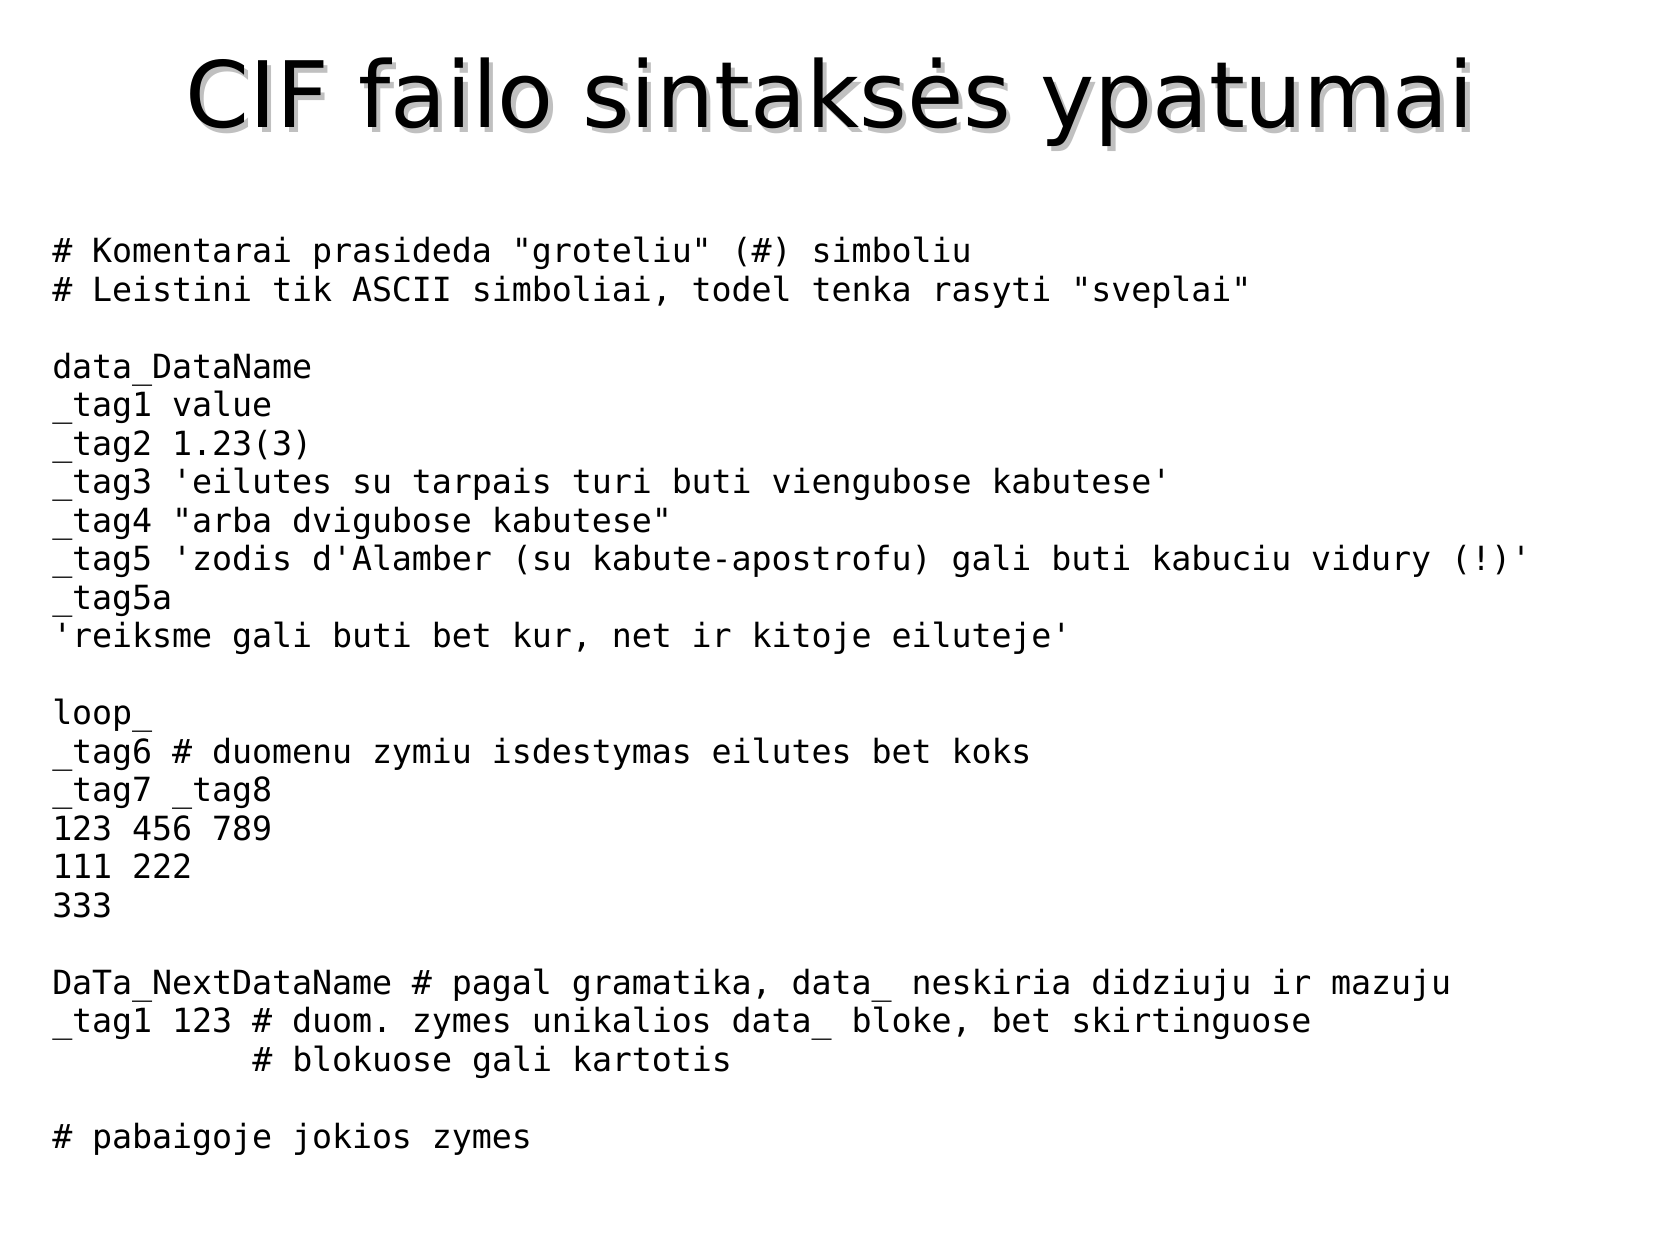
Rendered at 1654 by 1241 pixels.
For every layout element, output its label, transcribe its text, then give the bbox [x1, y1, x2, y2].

title CIF failo sintaksės ypatumai [86, 0, 1576, 193]
text_box # Komentarai prasideda "groteliu" (#) simboliu # Leistini tik ASCII simboliai, todel tenka rasyti "sveplai" data_DataName _tag1 value _tag2 1.23(3) _tag3 'eilutes su tarpais turi buti viengubose kabutese' _tag4 "arba dvigubose kabutese" _tag5 'zodis d'Alamber (su kabute-apostrofu) gali buti kabuciu vidury (!)' _tag5a 'reiksme gali buti bet kur, net ir kitoje eiluteje' loop_ _tag6 # duomenu zymiu isdestymas eilutes bet koks _tag7 _tag8 123 456 789 111 222 333 DaTa_NextDataName # pagal gramatika, data_ neskiria didziuju ir mazuju _tag1 123 # duom. zymes unikalios data_ bloke, bet skirtinguose # blokuose gali kartotis # pabaigoje jokios zymes [37, 224, 1613, 1164]
